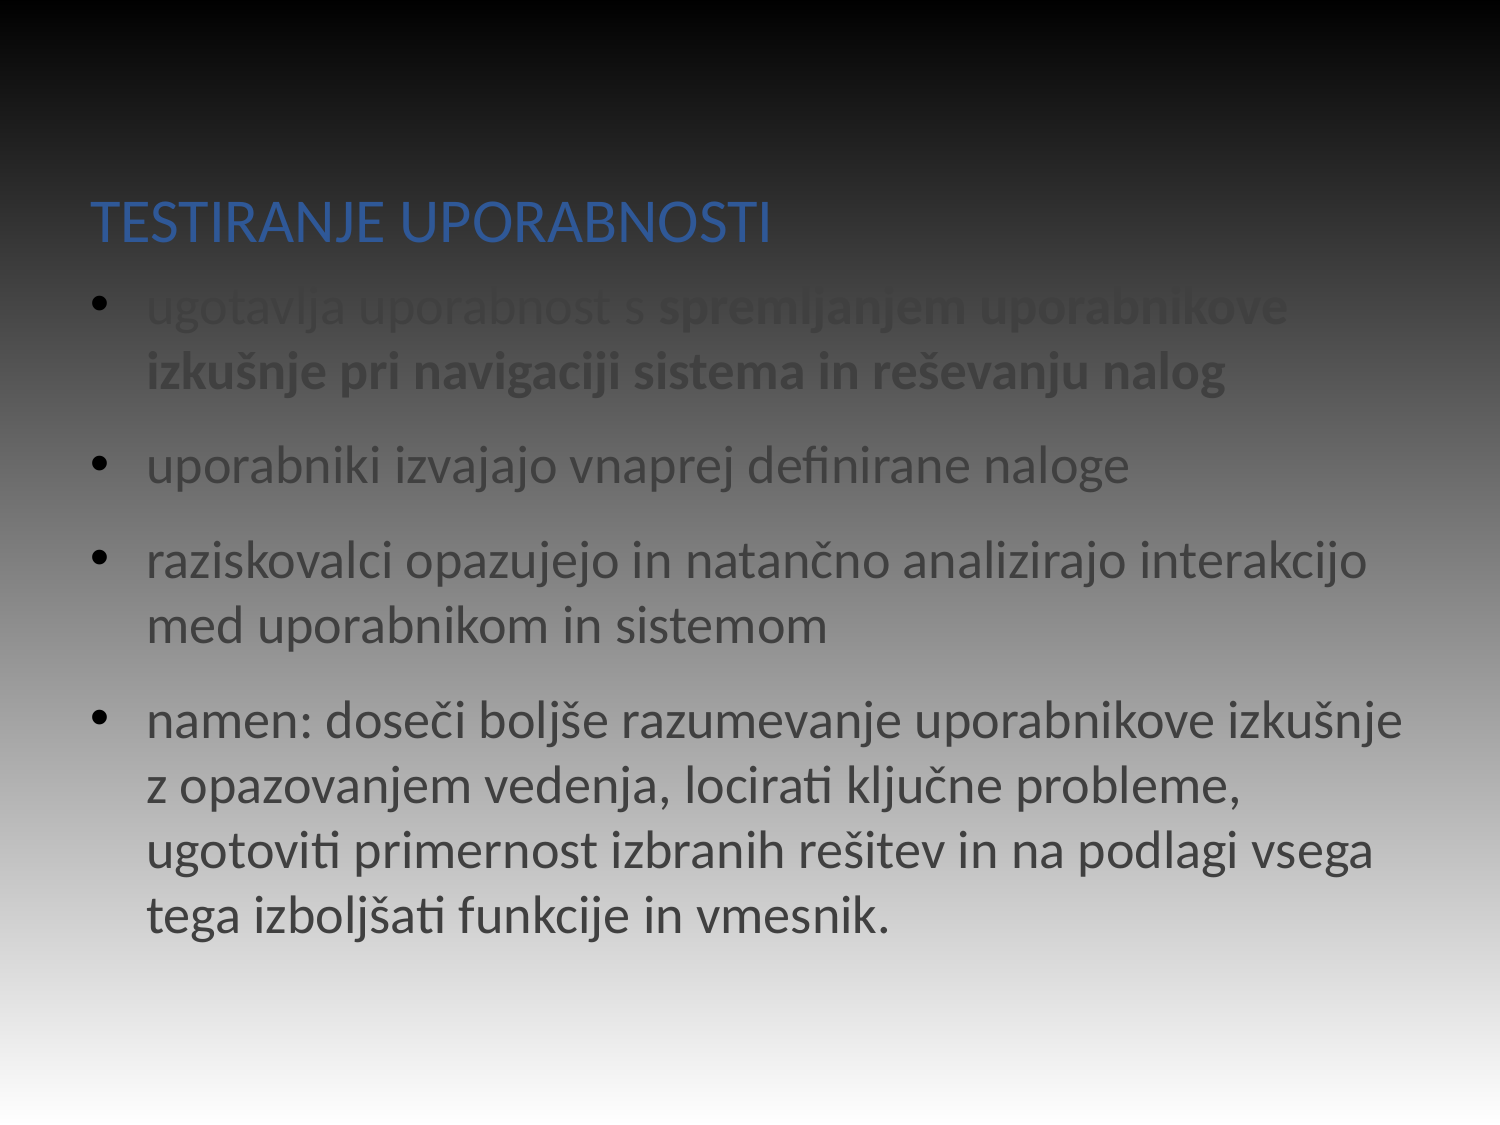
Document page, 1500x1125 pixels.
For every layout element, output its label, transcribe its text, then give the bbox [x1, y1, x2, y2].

title TESTIRANJE UPORABNOSTI [75, 0, 1425, 262]
list ugotavlja uporabnost s spremljanjem uporabnikove izkušnje pri navigaciji sistema in reševanju nalog uporabniki izvajajo vnaprej definirane naloge raziskovalci opazujejo in natančno analizirajo interakcijo med uporabnikom in sistemom namen: doseči boljše razumevanje uporabnikove izkušnje z opazovanjem vedenja, locirati ključne probleme, ugotoviti primernost izbranih rešitev in na podlagi vsega tega izboljšati funkcije in vmesnik. [75, 262, 1425, 1005]
